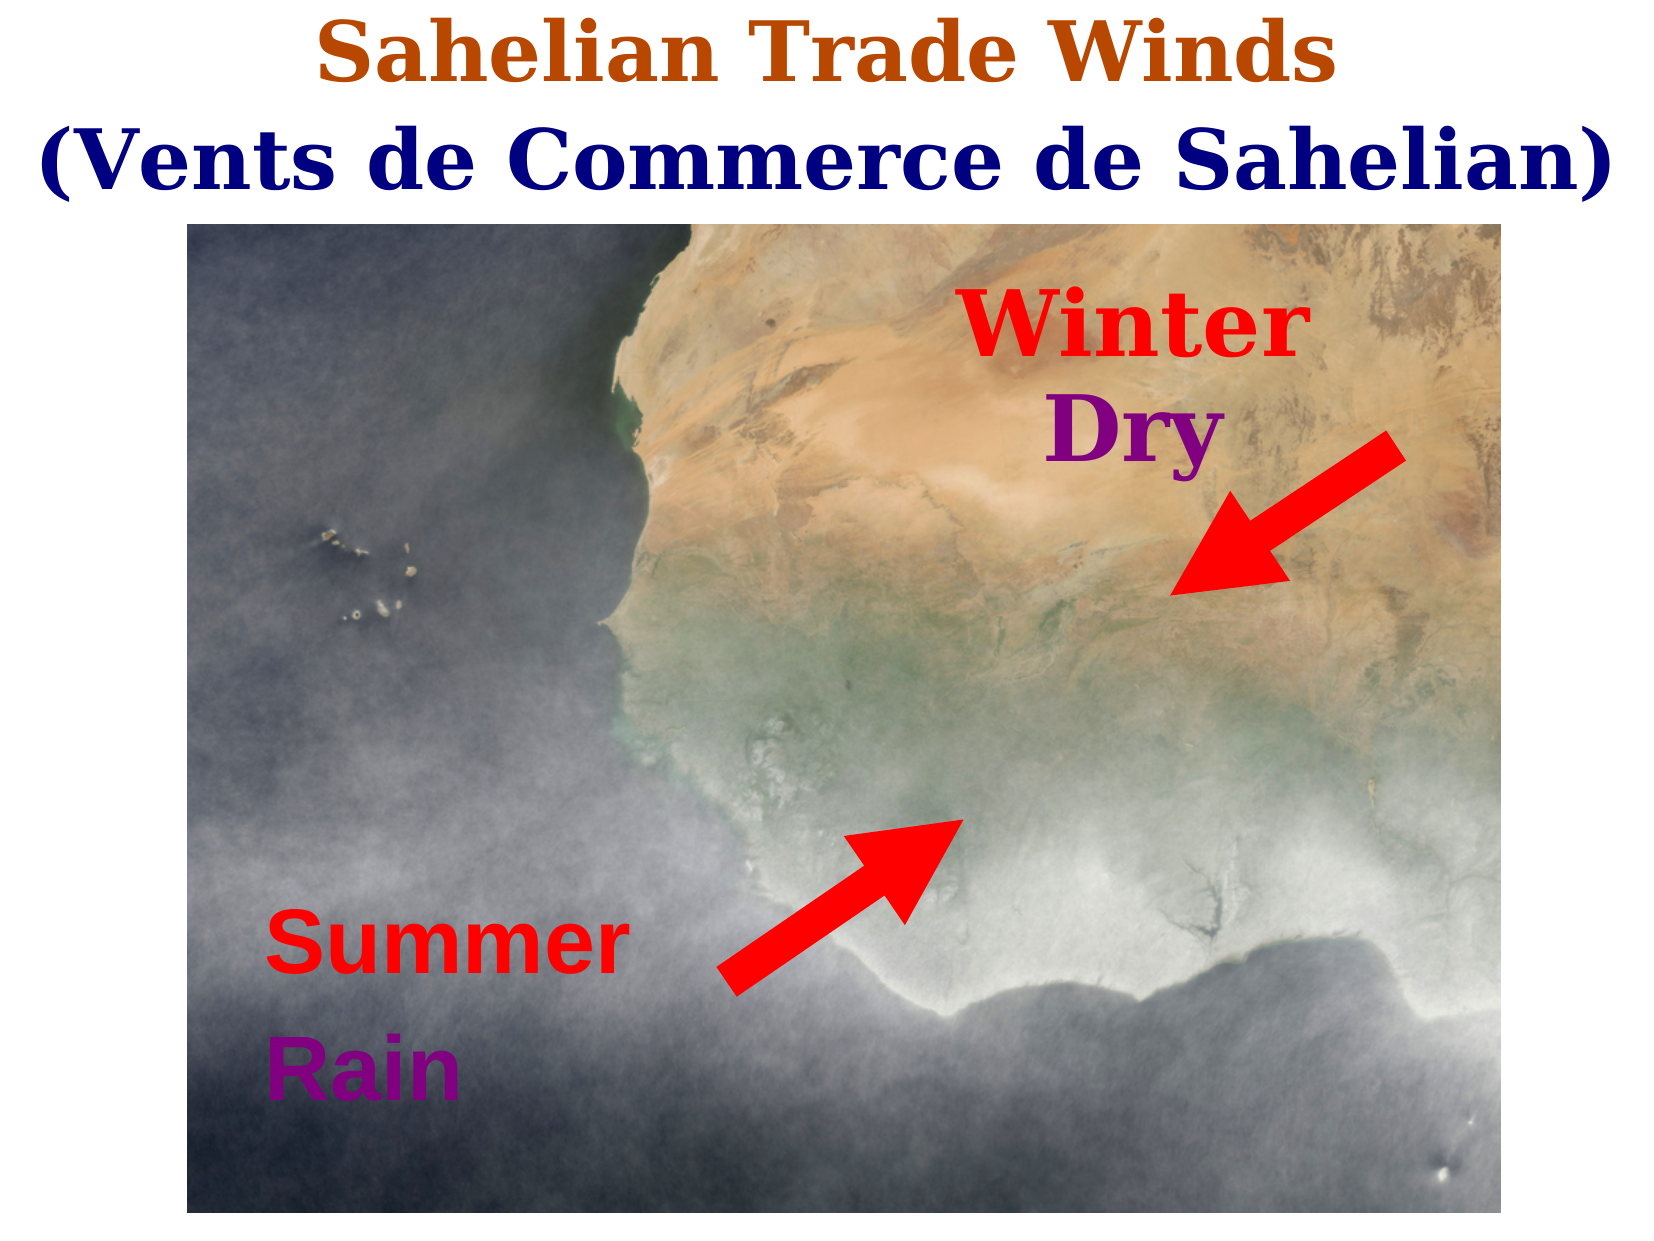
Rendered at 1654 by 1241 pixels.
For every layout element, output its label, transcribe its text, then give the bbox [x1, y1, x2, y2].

text_box Summer Rain [249, 858, 747, 1151]
text_box Sahelian Trade Winds (Vents de Commerce de Sahelian)‏ [19, 9, 1635, 207]
picture [187, 224, 1501, 1213]
text_box Winter Dry [937, 269, 1329, 486]
